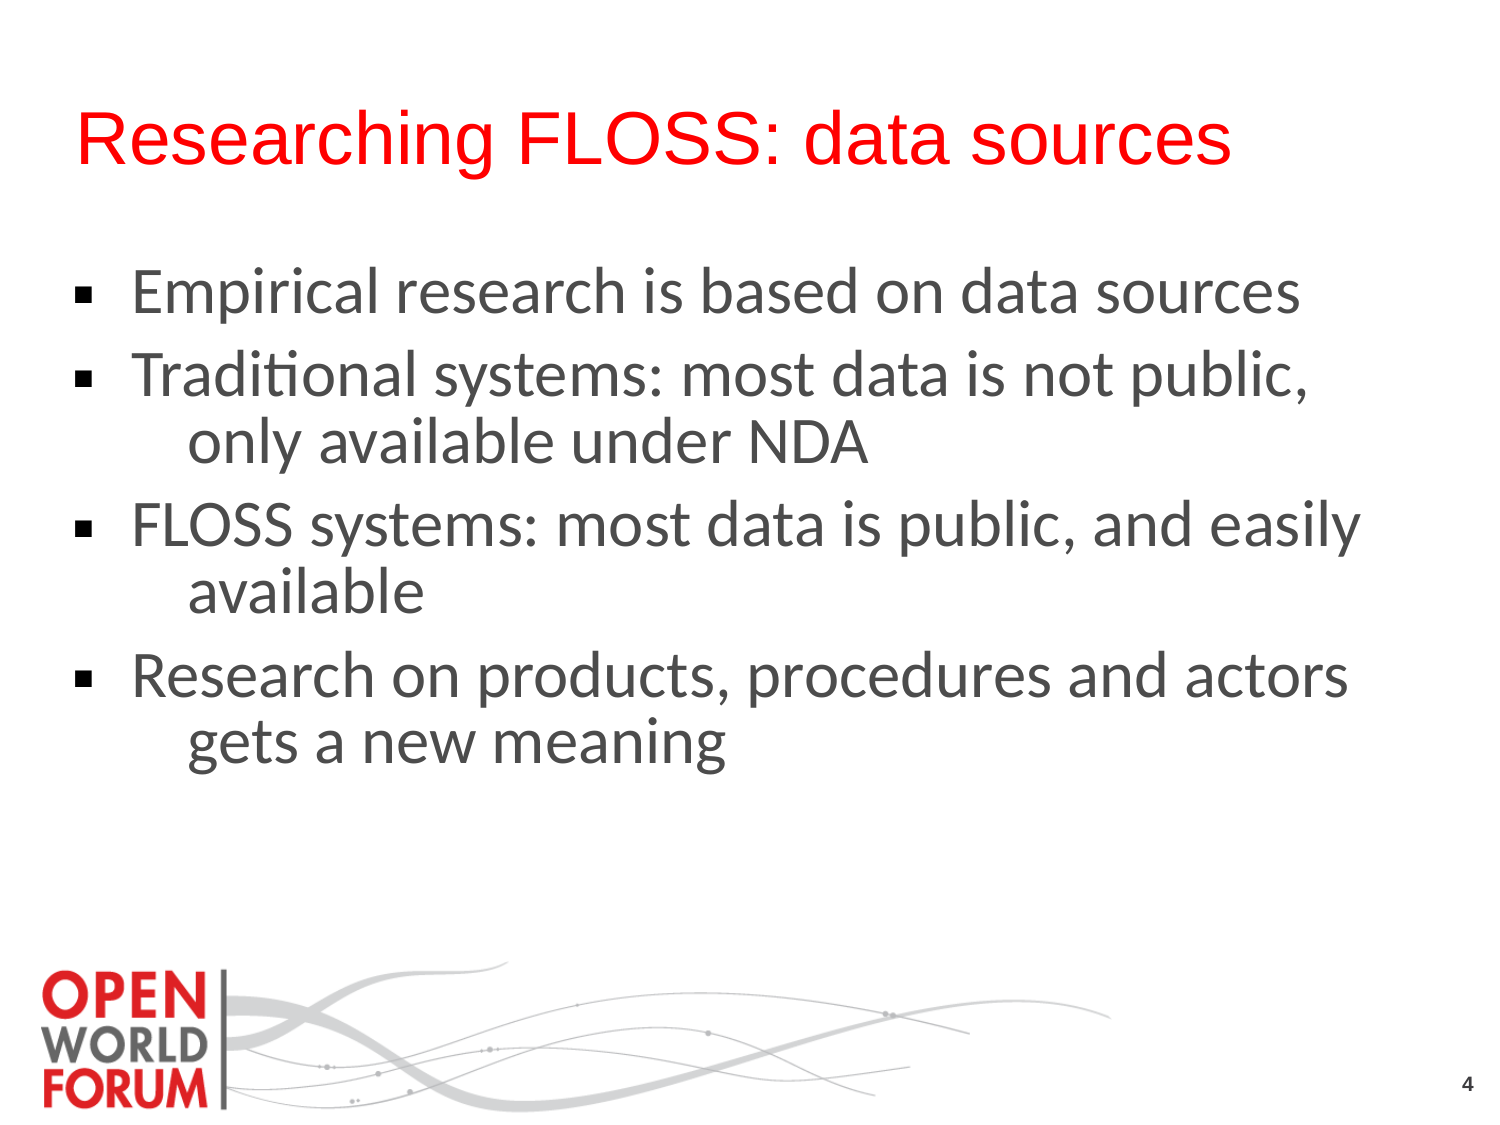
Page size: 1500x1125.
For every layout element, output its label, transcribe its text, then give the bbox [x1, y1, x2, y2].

title Researching FLOSS: data sources [75, 44, 1425, 233]
list Empirical research is based on data sources Traditional systems: most data is not public, only available under NDA FLOSS systems: most data is public, and easily available Research on products, procedures and actors gets a new meaning [75, 263, 1425, 1030]
picture [41, 957, 1112, 1119]
